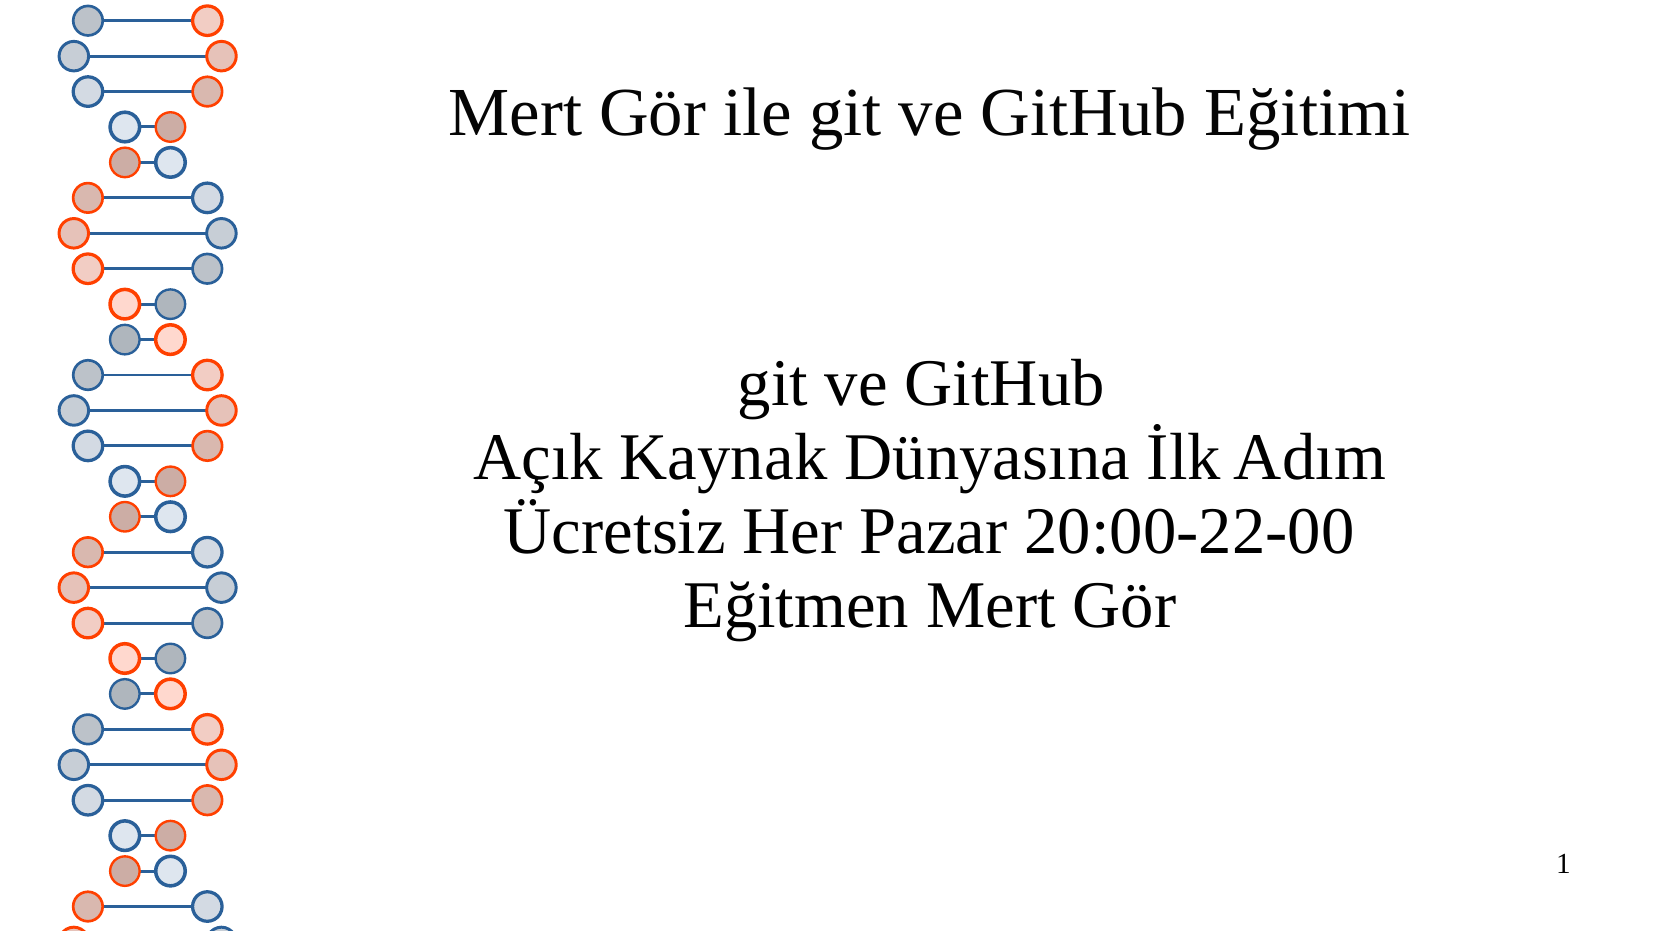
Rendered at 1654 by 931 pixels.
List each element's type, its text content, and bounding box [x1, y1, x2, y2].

subtitle git ve GitHub Açık Kaynak Dünyasına İlk Adım Ücretsiz Her Pazar 20:00-22-00 Eğitmen Mert Gör [265, 224, 1595, 764]
title Mert Gör ile git ve GitHub Eğitimi [265, 35, 1595, 189]
